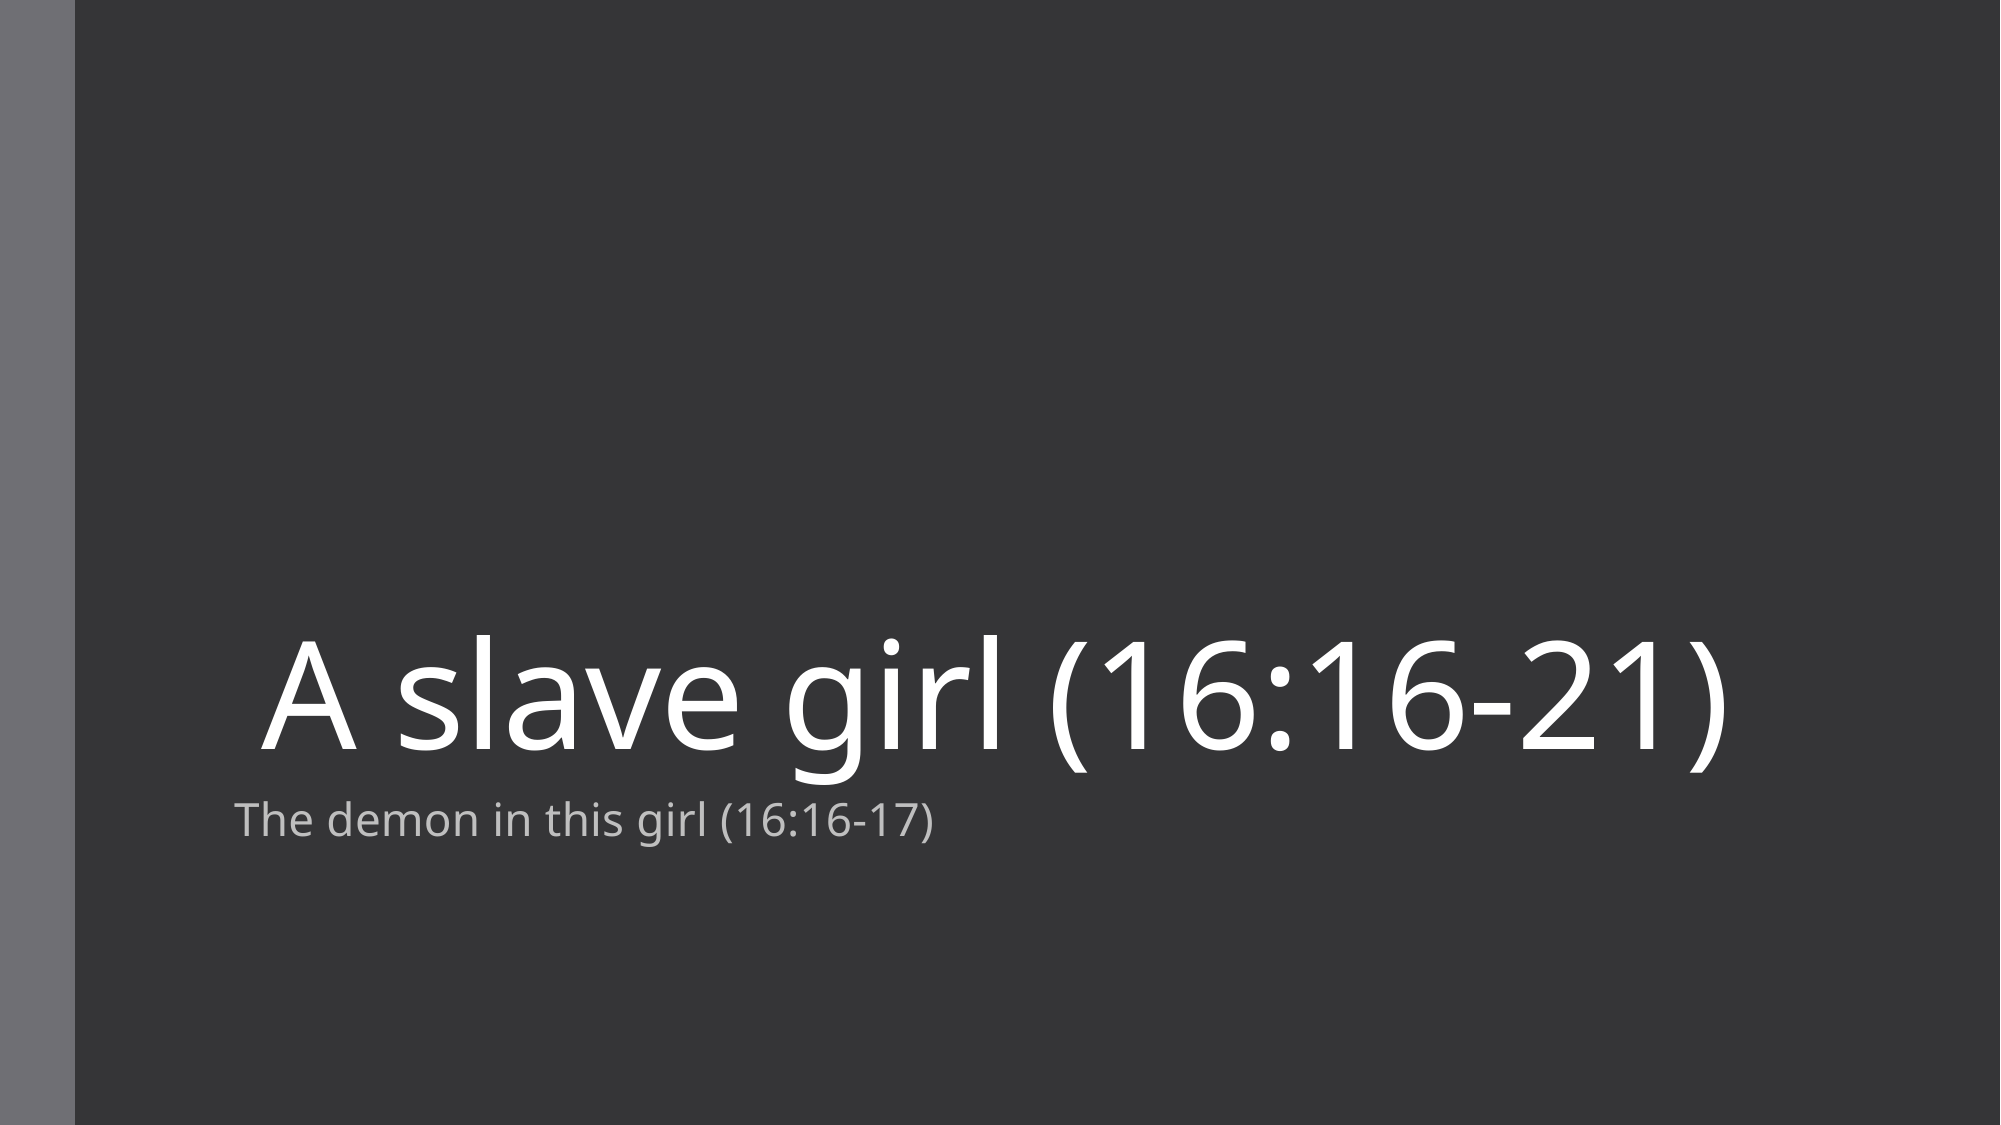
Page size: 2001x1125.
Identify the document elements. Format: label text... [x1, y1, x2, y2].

subtitle The demon in this girl (16:16-17) [206, 787, 1752, 1066]
title A slave girl (16:16-21) [206, 124, 1752, 787]
